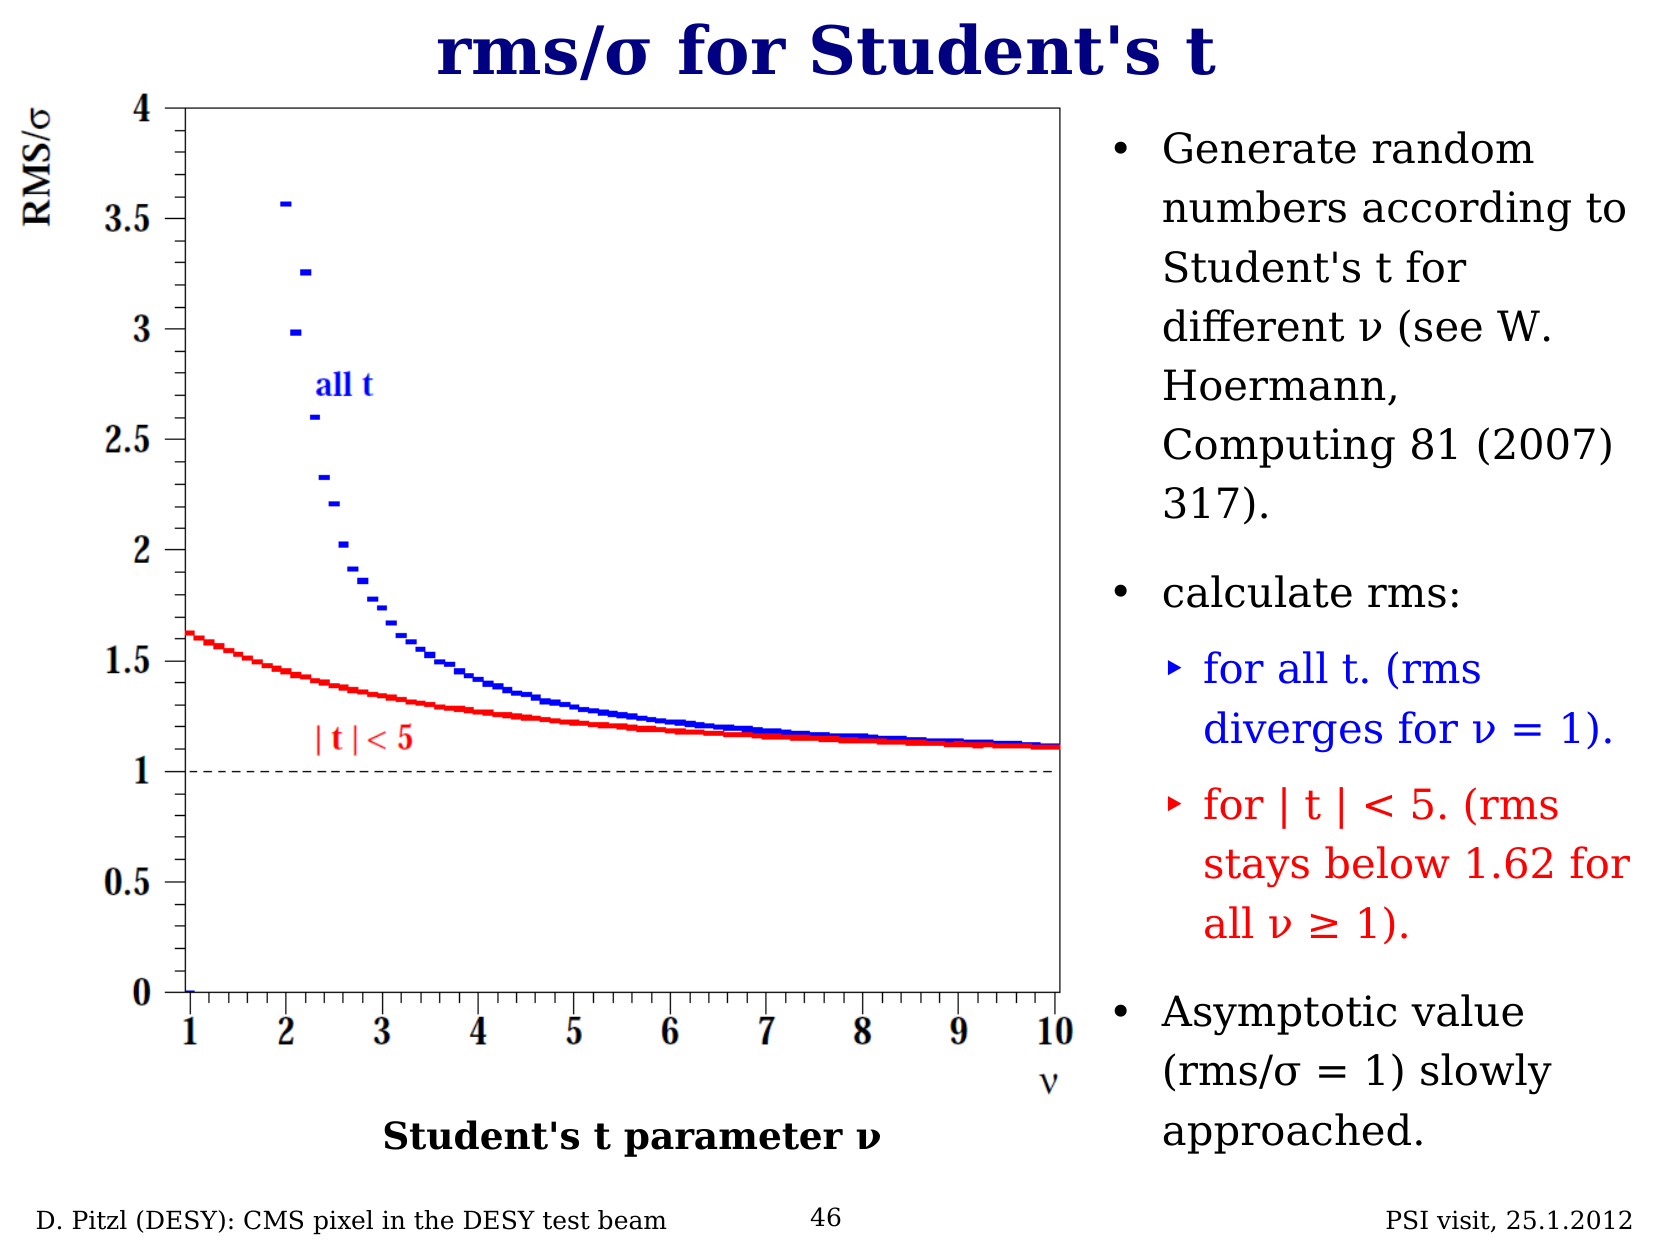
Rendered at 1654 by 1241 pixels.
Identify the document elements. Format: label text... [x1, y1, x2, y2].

title rms/σ for Student's t [0, 11, 1654, 91]
picture [5, 91, 1078, 1106]
list Generate random numbers according to Student's t for different ν (see W. Hoermann, Computing 81 (2007) 317). calculate rms: for all t. (rms diverges for ν = 1). for | t | < 5. (rms stays below 1.62 for all ν ≥ 1). Asymptotic value (rms/σ = 1) slowly approached. [1108, 114, 1639, 1145]
text_box Student's t parameter ν [382, 1104, 882, 1149]
